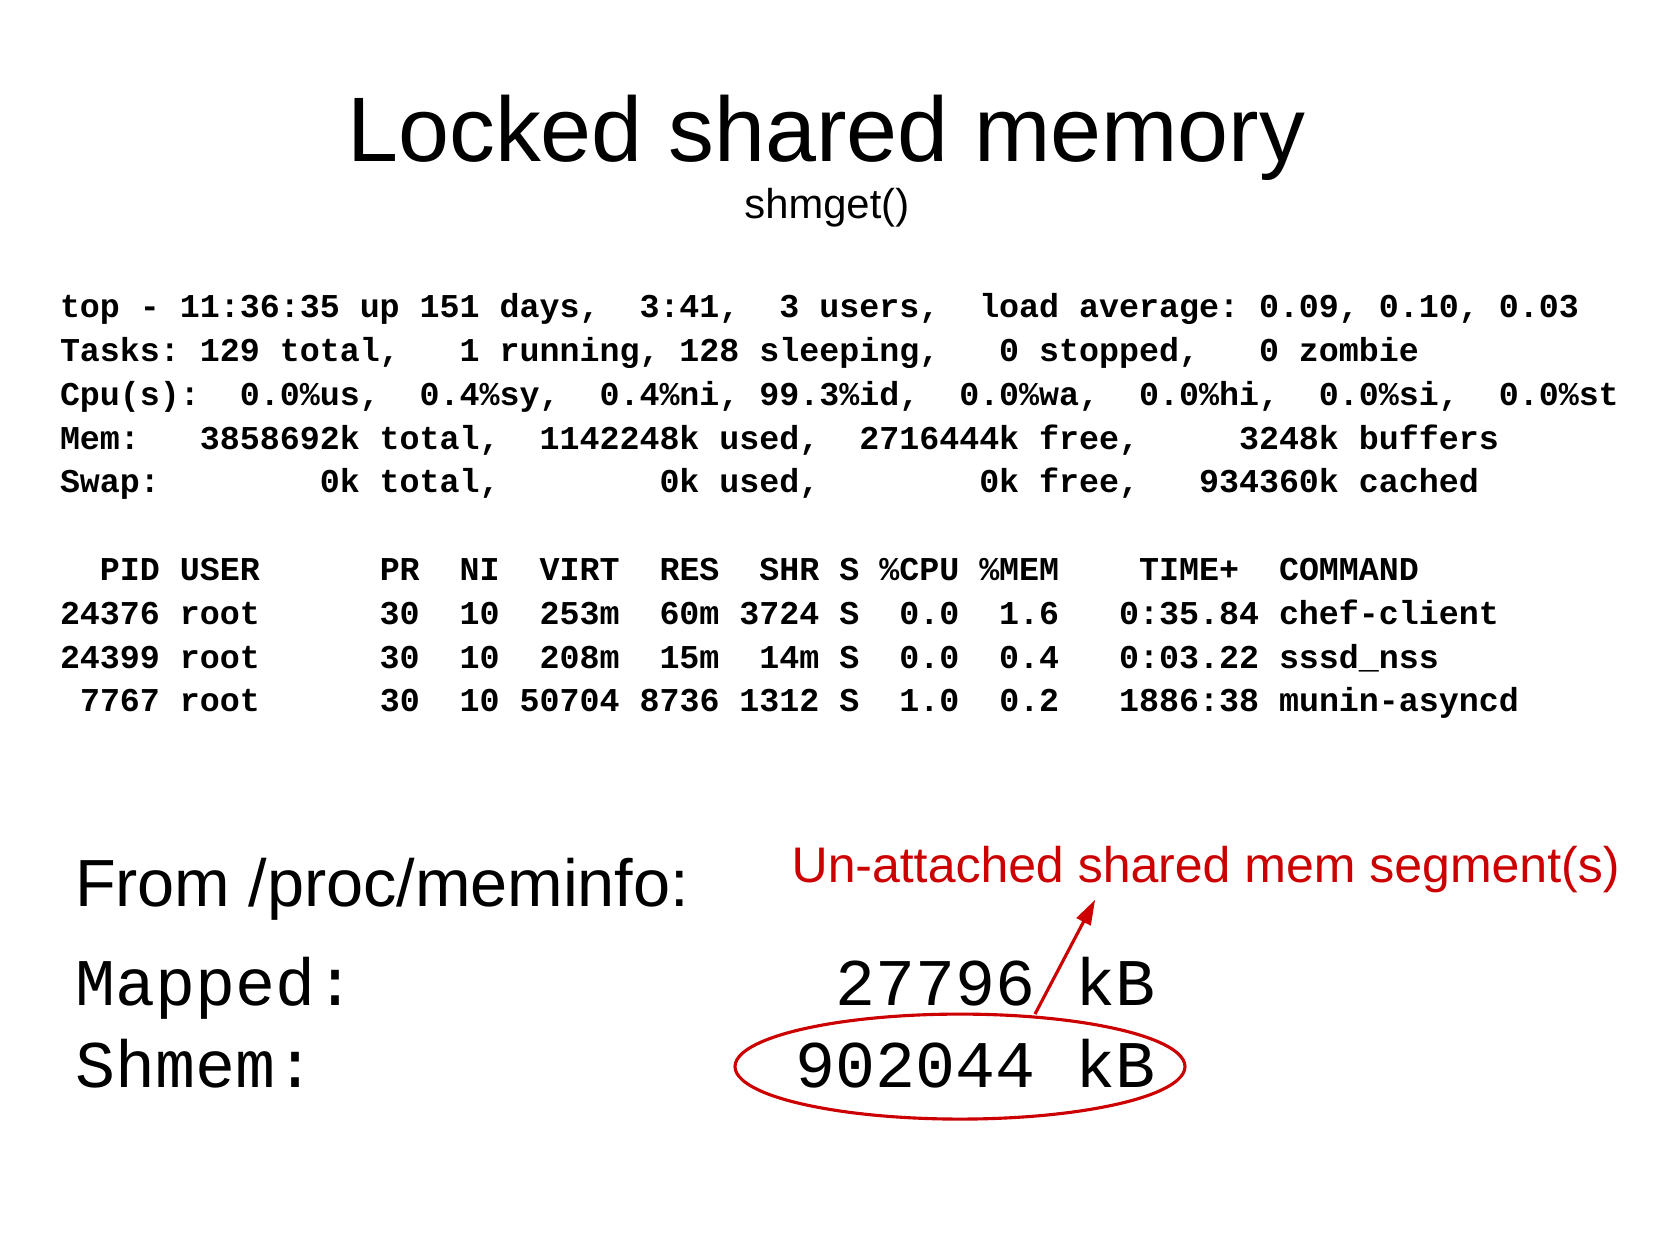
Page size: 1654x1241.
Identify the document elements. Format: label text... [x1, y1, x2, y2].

text_box Un-attached shared mem segment(s) [776, 829, 1636, 901]
list top - 11:36:35 up 151 days, 3:41, 3 users, load average: 0.09, 0.10, 0.03 Tasks: 129 total, 1 running, 128 sleeping, 0 stopped, 0 zombie Cpu(s): 0.0%us, 0.4%sy, 0.4%ni, 99.3%id, 0.0%wa, 0.0%hi, 0.0%si, 0.0%st Mem: 3858692k total, 1142248k used, 2716444k free, 3248k buffers Swap: 0k total, 0k used, 0k free, 934360k cached PID USER PR NI VIRT RES SHR S %CPU %MEM TIME+ COMMAND 24376 root 30 10 253m 60m 3724 S 0.0 1.6 0:35.84 chef-client 24399 root 30 10 208m 15m 14m S 0.0 0.4 0:03.22 sssd_nss 7767 root 30 10 50704 8736 1312 S 1.0 0.2 1886:38 munin-asyncd [60, 290, 1636, 720]
list From /proc/meminfo: Mapped: 27796 kB Shmem: 902044 kB [737, 1016, 1183, 1117]
title Locked shared memory shmget() [82, 49, 1571, 257]
list From /proc/meminfo: Mapped: 27796 kB Shmem: 902044 kB [75, 846, 1564, 1237]
